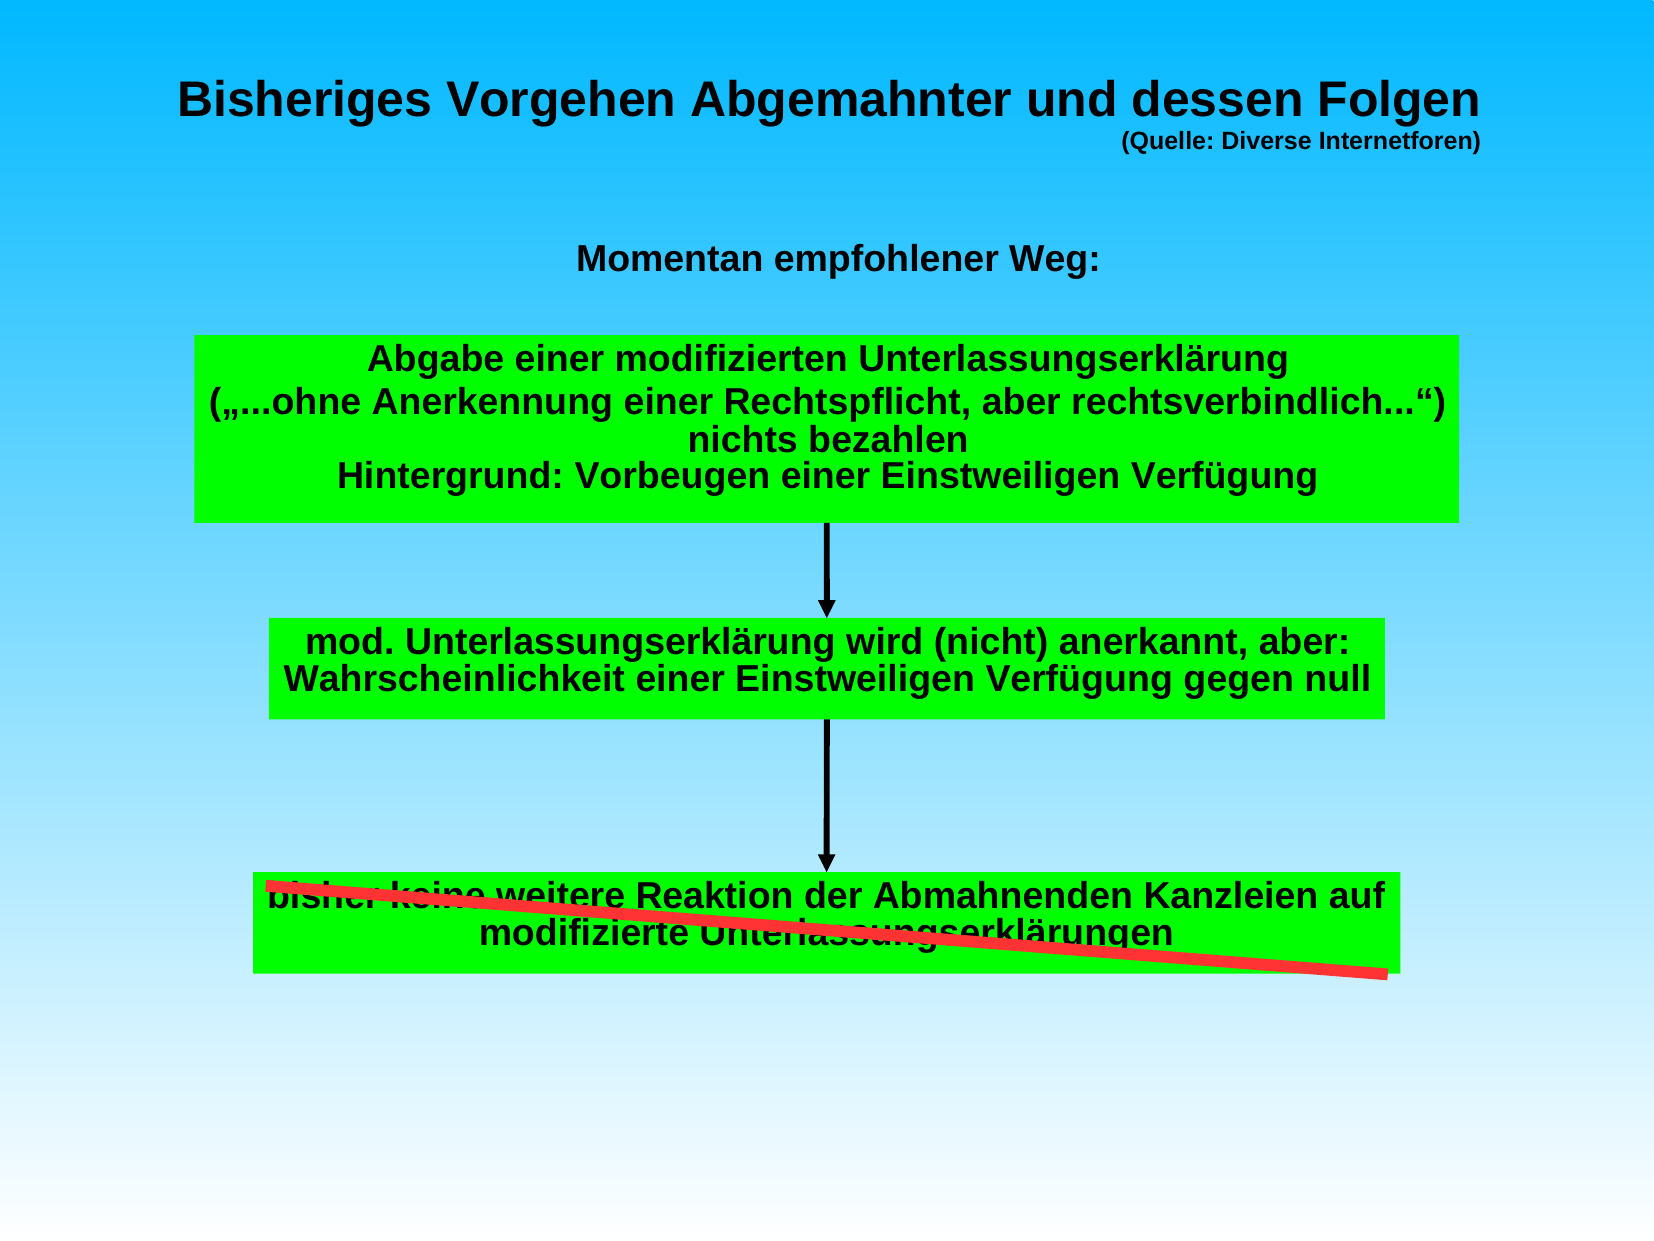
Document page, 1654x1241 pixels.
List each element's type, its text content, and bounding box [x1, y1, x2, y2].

text_box Abgabe einer modifizierten Unterlassungserklärung („...ohne Anerkennung einer Rechtspflicht, aber rechtsverbindlich...“)‏ nichts bezahlen Hintergrund: Vorbeugen einer Einstweiligen Verfügung [194, 335, 1460, 523]
text_box mod. Unterlassungserklärung wird (nicht) anerkannt, aber: Wahrscheinlichkeit einer Einstweiligen Verfügung gegen null [268, 617, 1385, 720]
text_box Bisheriges Vorgehen Abgemahnter und dessen Folgen (Quelle: Diverse Internetforen)‏ [162, 70, 1492, 171]
text_box bisher keine weitere Reaktion der Abmahnenden Kanzleien auf modifizierte Unterlassungserklärungen [253, 872, 1401, 974]
text_box Momentan empfohlener Weg: [561, 235, 1116, 294]
